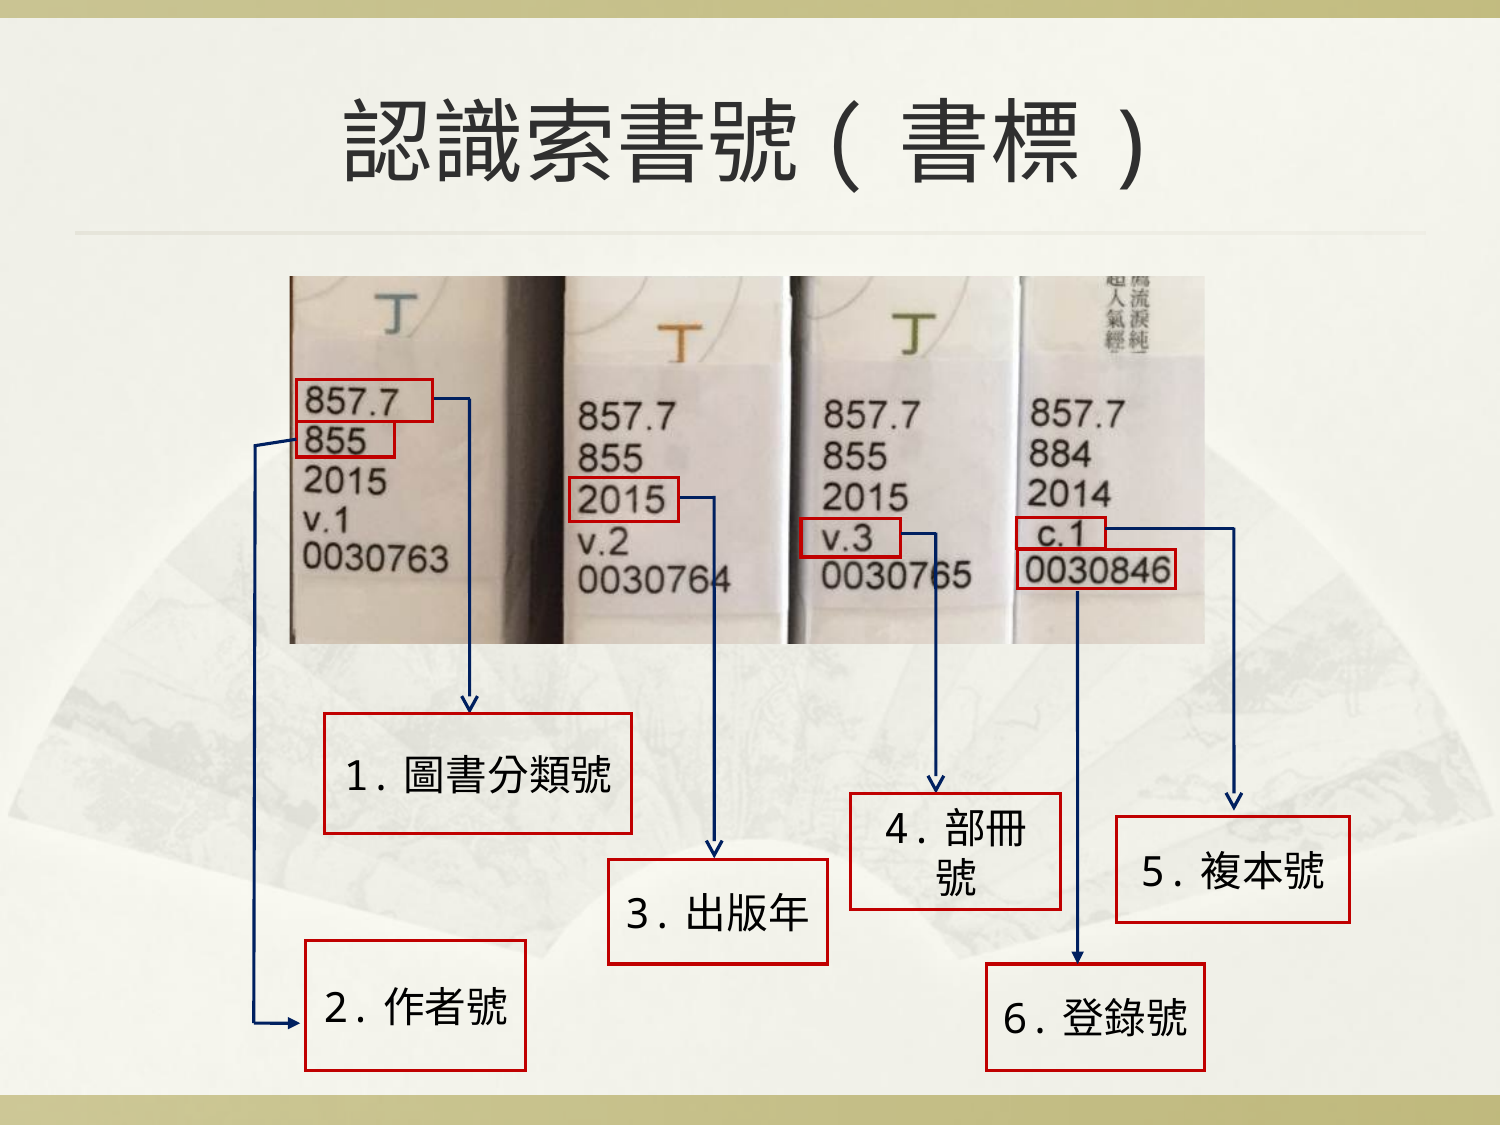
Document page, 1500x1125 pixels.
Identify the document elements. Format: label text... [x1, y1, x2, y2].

picture [0, 18, 1500, 1095]
text_box 2.作者號 [305, 940, 526, 1071]
text_box 4.部冊號 [850, 793, 1061, 910]
text_box 6.登錄號 [986, 964, 1205, 1071]
title 認識索書號(書標) [75, 45, 1426, 233]
text_box 3.出版年 [608, 859, 828, 965]
text_box 5.複本號 [1116, 816, 1350, 923]
text_box 1.圖書分類號 [324, 713, 632, 834]
